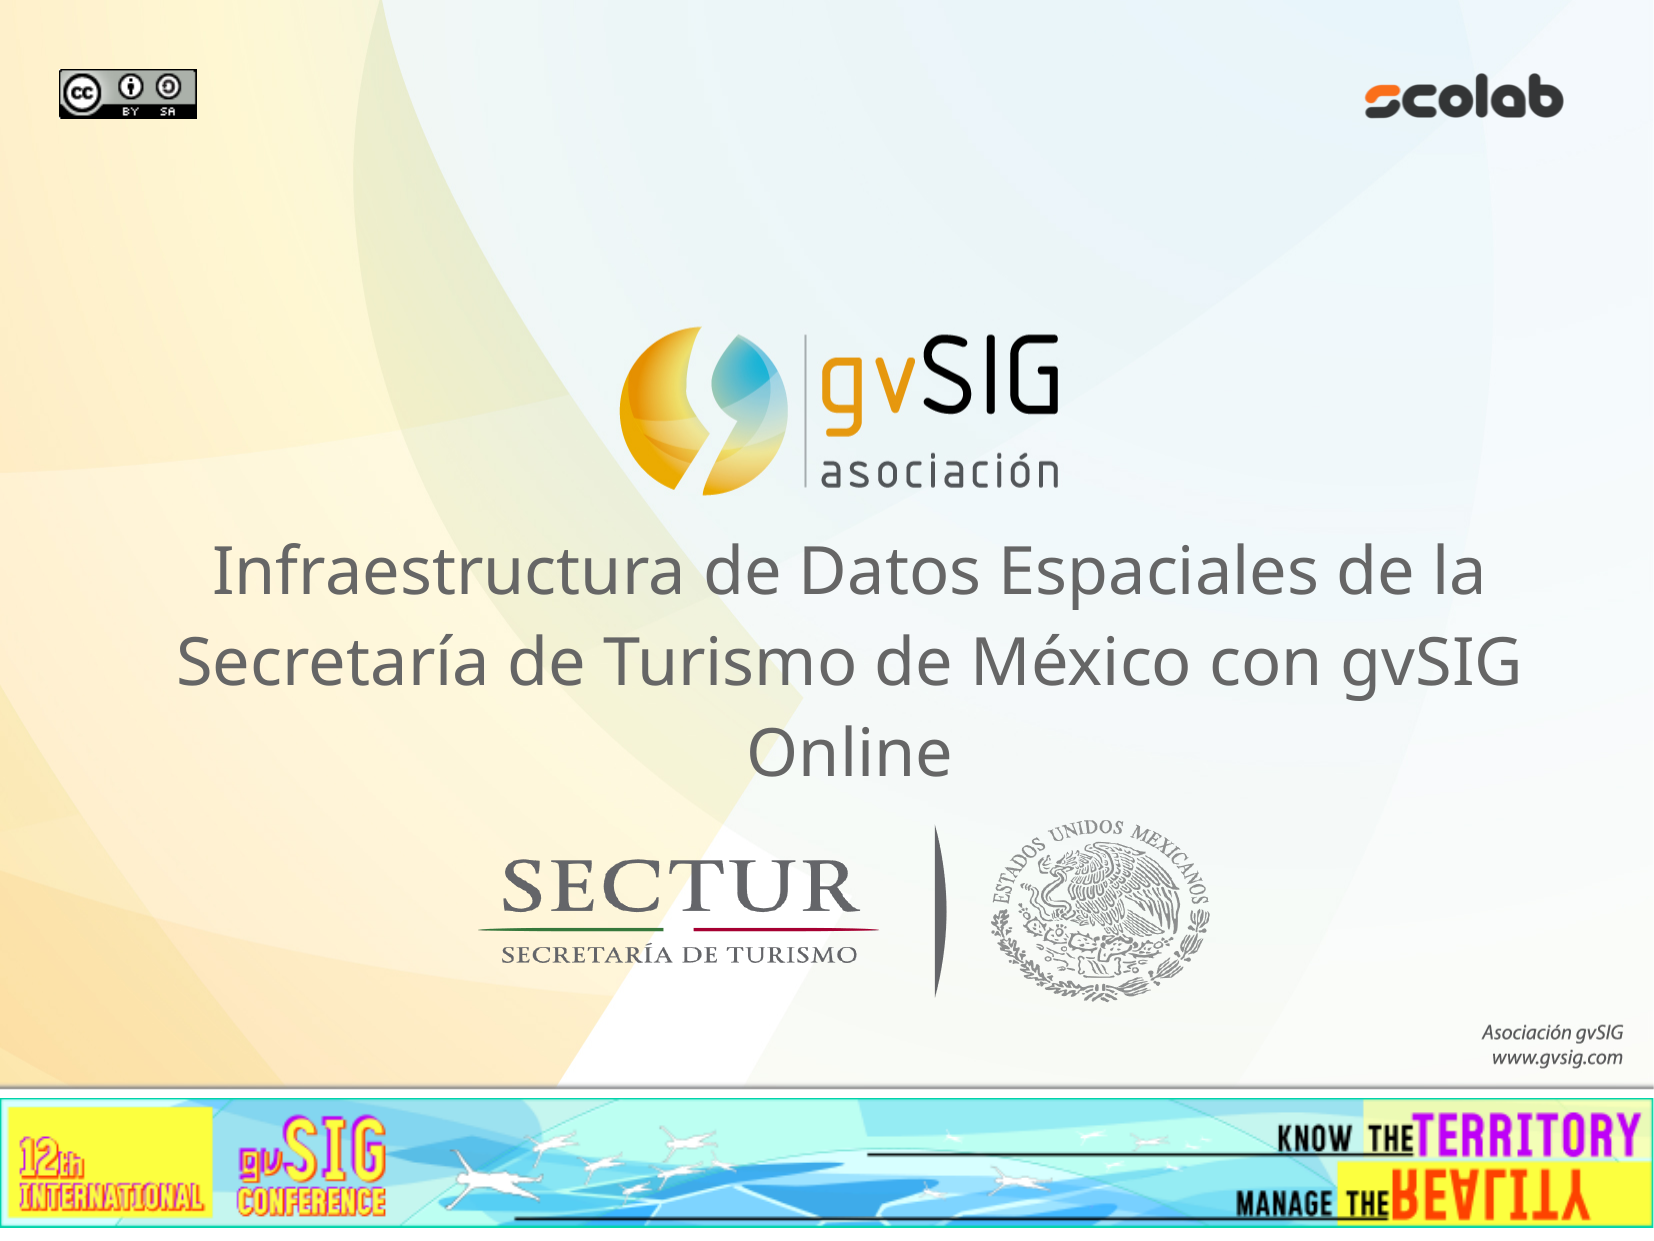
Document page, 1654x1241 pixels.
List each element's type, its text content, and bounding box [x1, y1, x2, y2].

title Infraestructura de Datos Espaciales de la Secretaría de Turismo de México con gvSIG Online [135, 498, 1565, 821]
picture [0, 0, 1654, 1241]
